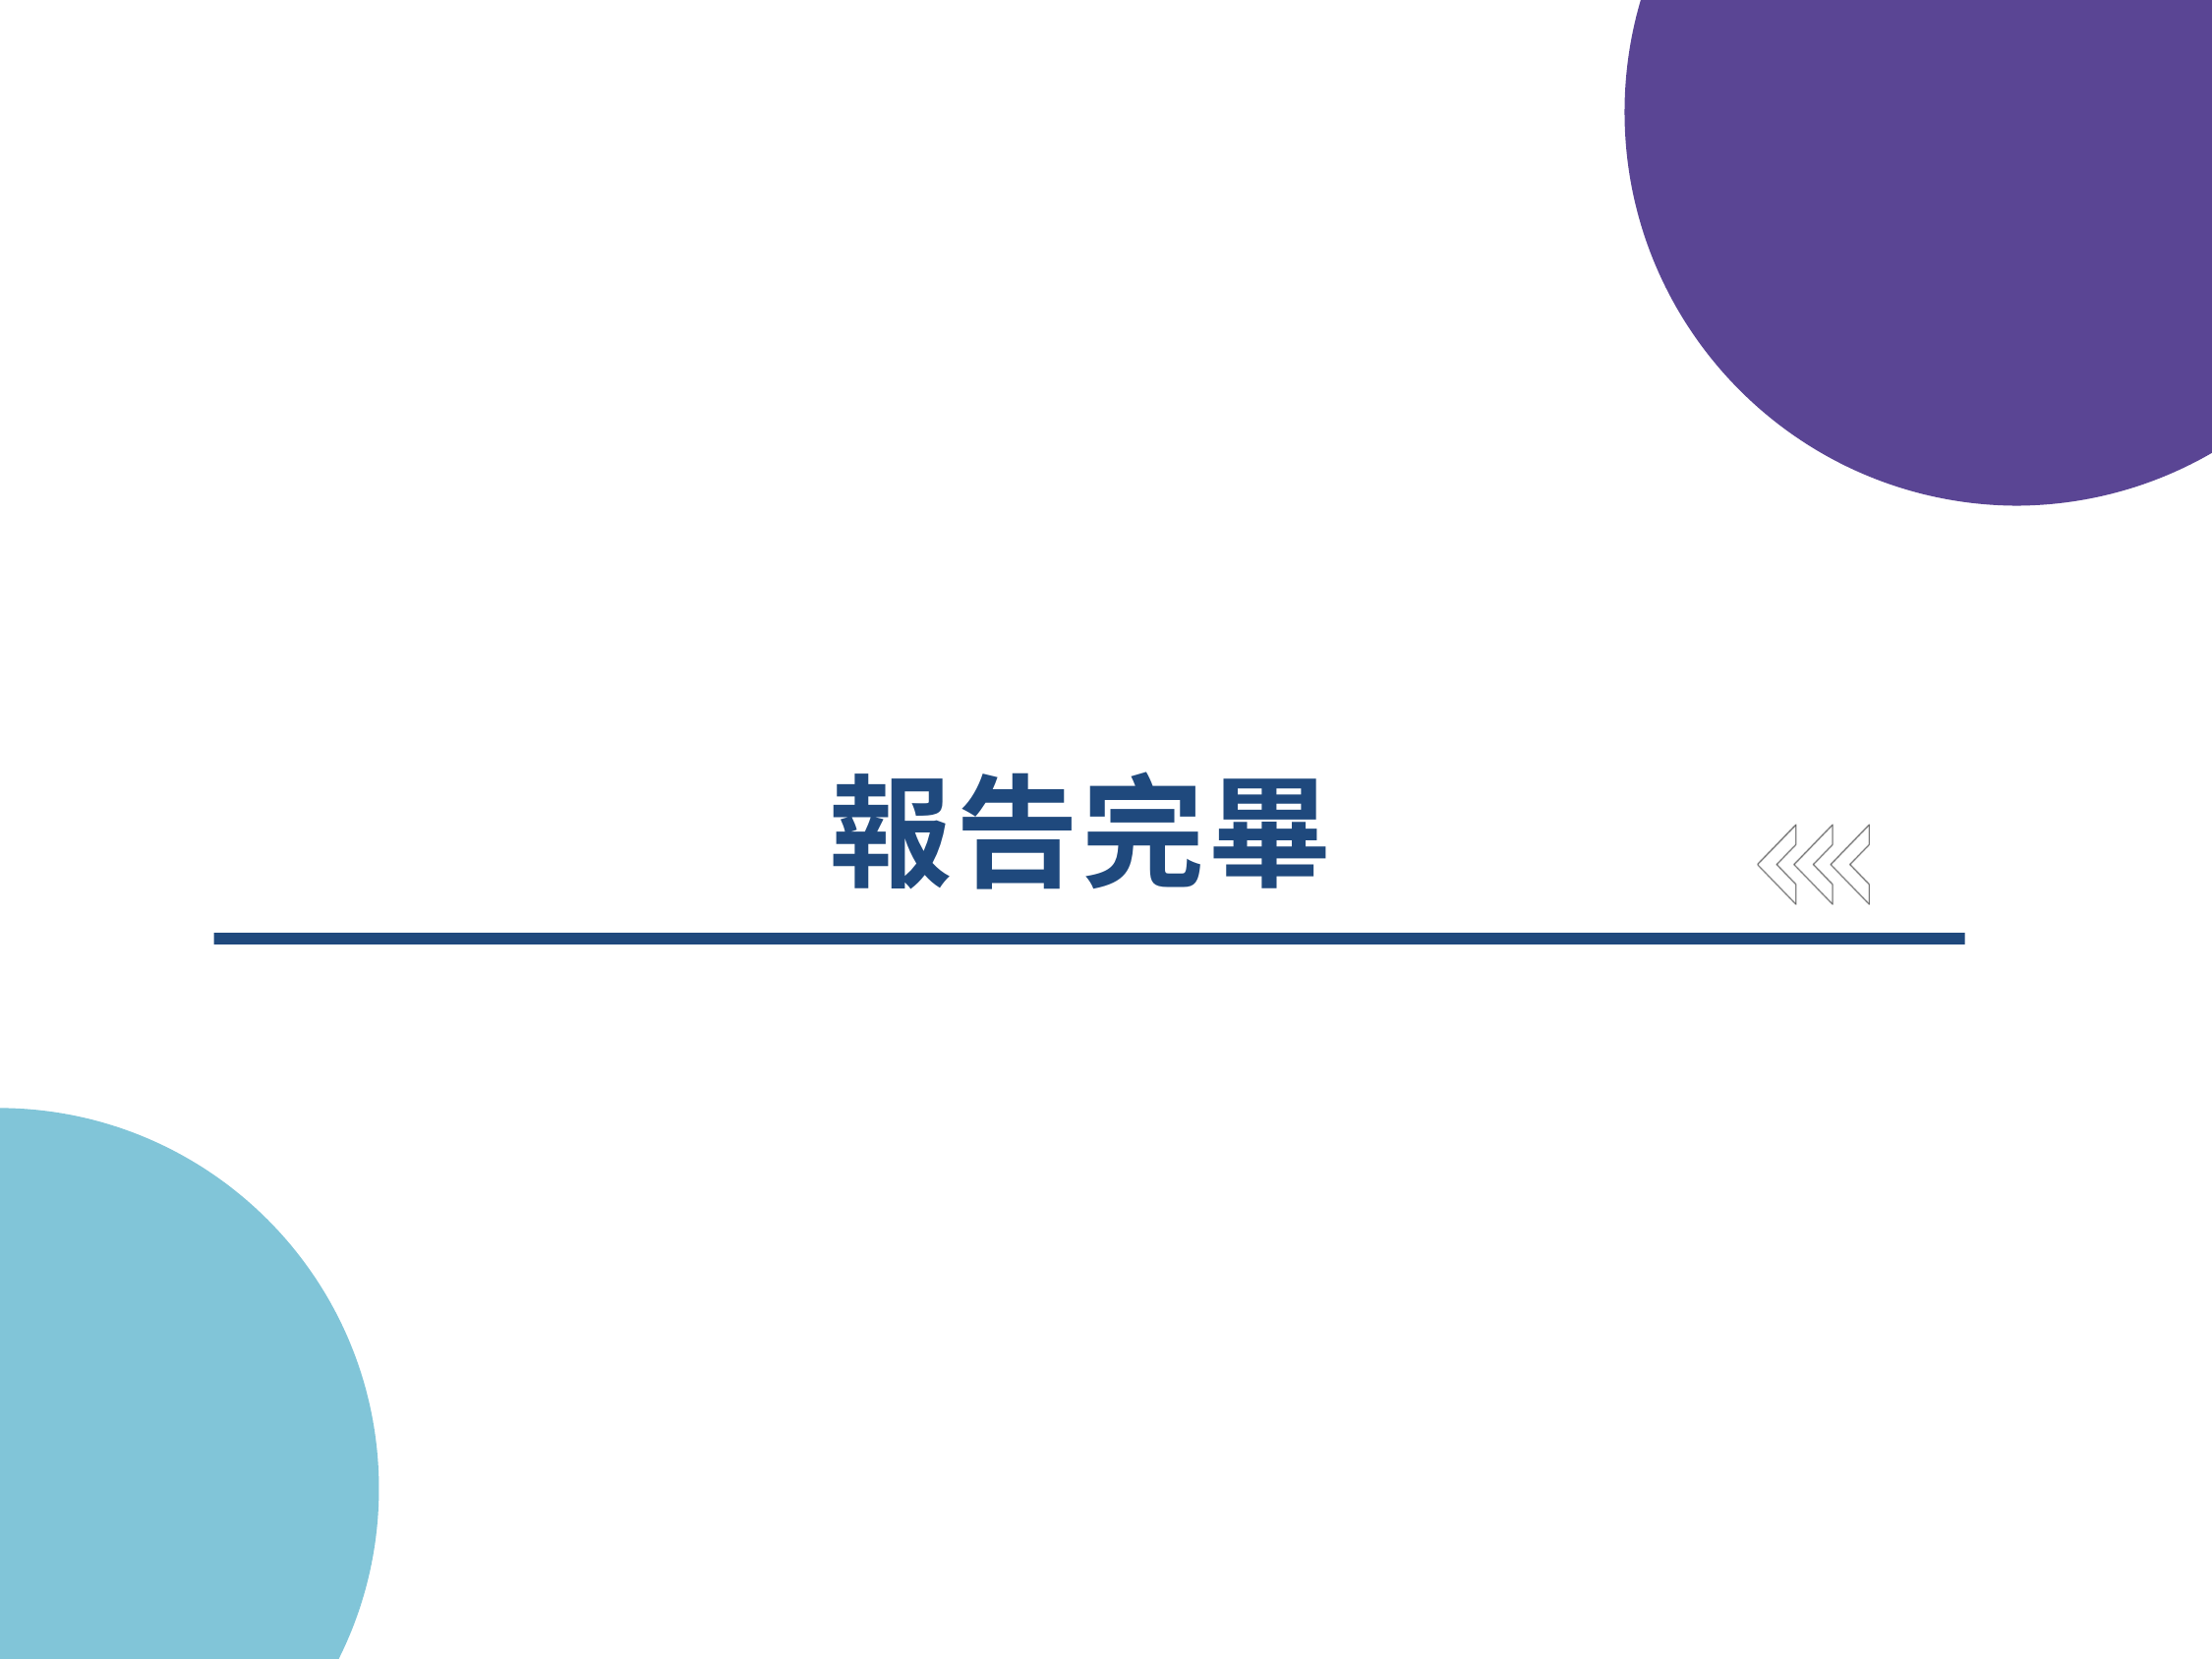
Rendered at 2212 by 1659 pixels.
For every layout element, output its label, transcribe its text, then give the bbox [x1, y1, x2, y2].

picture [1757, 824, 1871, 905]
text_box [213, 933, 1965, 944]
text_box [0, 1108, 379, 1659]
text_box [1624, 0, 2212, 506]
text_box 報告完畢 [829, 755, 1414, 903]
